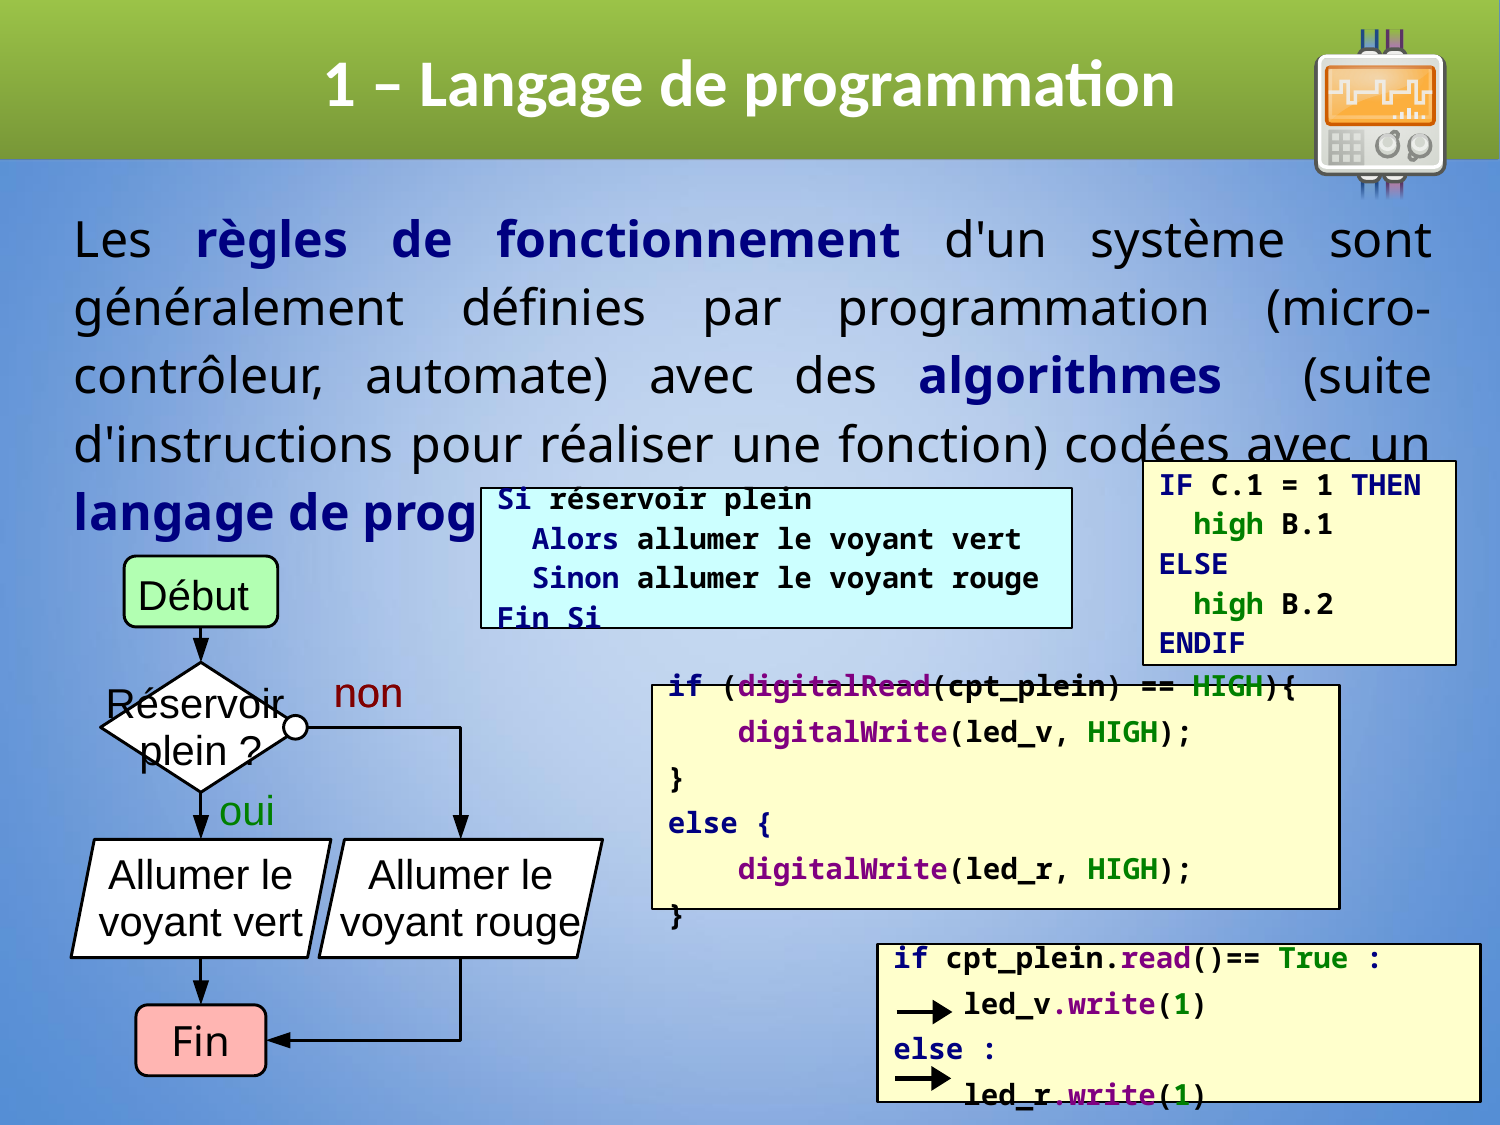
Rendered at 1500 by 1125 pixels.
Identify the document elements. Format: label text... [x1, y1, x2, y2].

text_box non [319, 662, 419, 728]
text_box Allumer le voyant rouge [319, 839, 603, 958]
text_box IF C.1 = 1 THEN high B.1 ELSE high B.2 ENDIF [1142, 461, 1457, 666]
text_box [283, 715, 308, 740]
text_box Allumer le voyant vert [70, 839, 331, 958]
text_box oui [204, 780, 290, 846]
text_box Début [124, 556, 278, 627]
text_box if (digitalRead(cpt_plein) == HIGH){ digitalWrite(led_v, HIGH); } else { digitalWrite(led_r, HIGH); } [652, 684, 1340, 909]
text_box Les règles de fonctionnement d'un système sont généralement définies par programmation (micro-contrôleur, automate) avec des algorithmes (suite d'instructions pour réaliser une fonction) codées avec un langage de programmation. [59, 196, 1447, 462]
text_box Si réservoir plein Alors allumer le voyant vert Sinon allumer le voyant rouge Fin Si [481, 487, 1073, 628]
text_box Fin [135, 1004, 266, 1076]
text_box if cpt_plein.read()== True : led_v.write(1) else : led_r.write(1) [877, 943, 1481, 1103]
text_box 1 – Langage de programmation [0, 0, 1500, 159]
picture [0, 29, 1500, 1125]
text_box Réservoir plein ? [100, 662, 288, 792]
